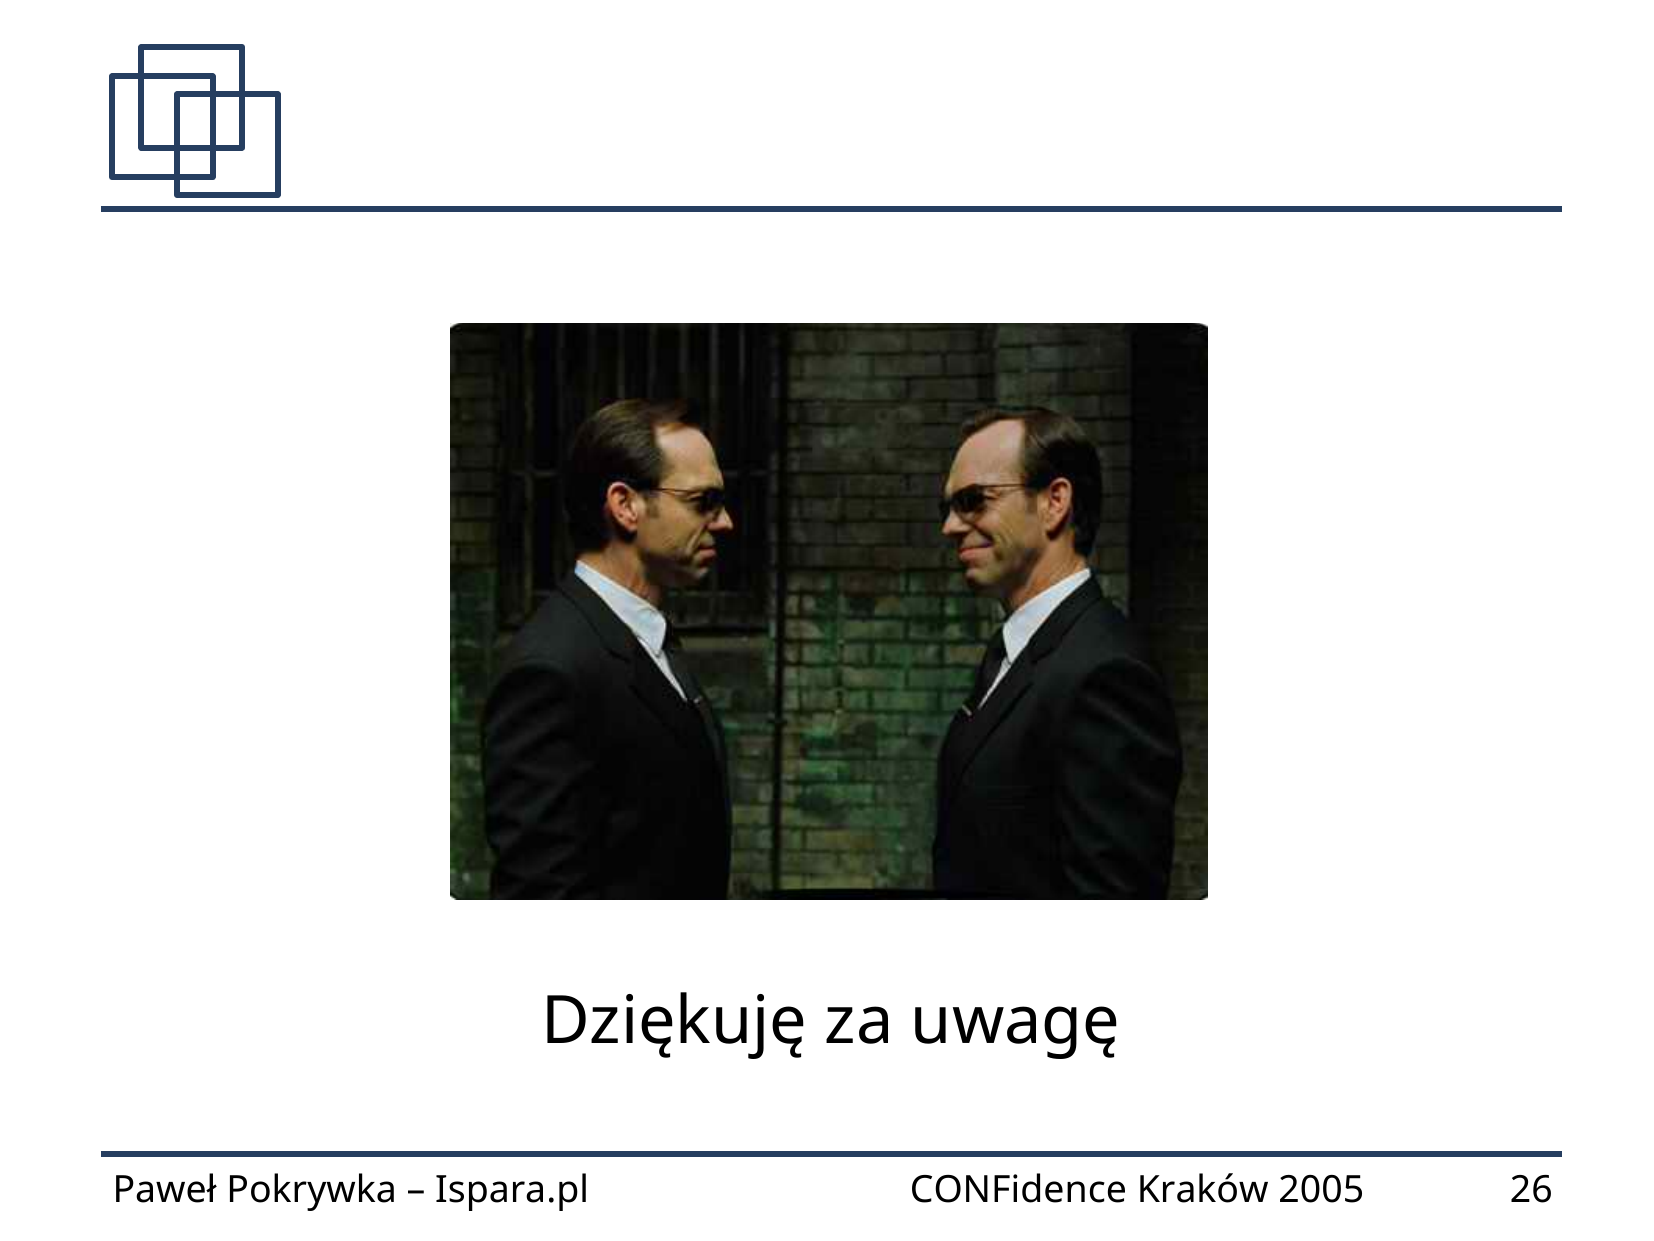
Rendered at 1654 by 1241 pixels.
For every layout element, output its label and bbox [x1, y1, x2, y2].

picture [450, 323, 1208, 900]
